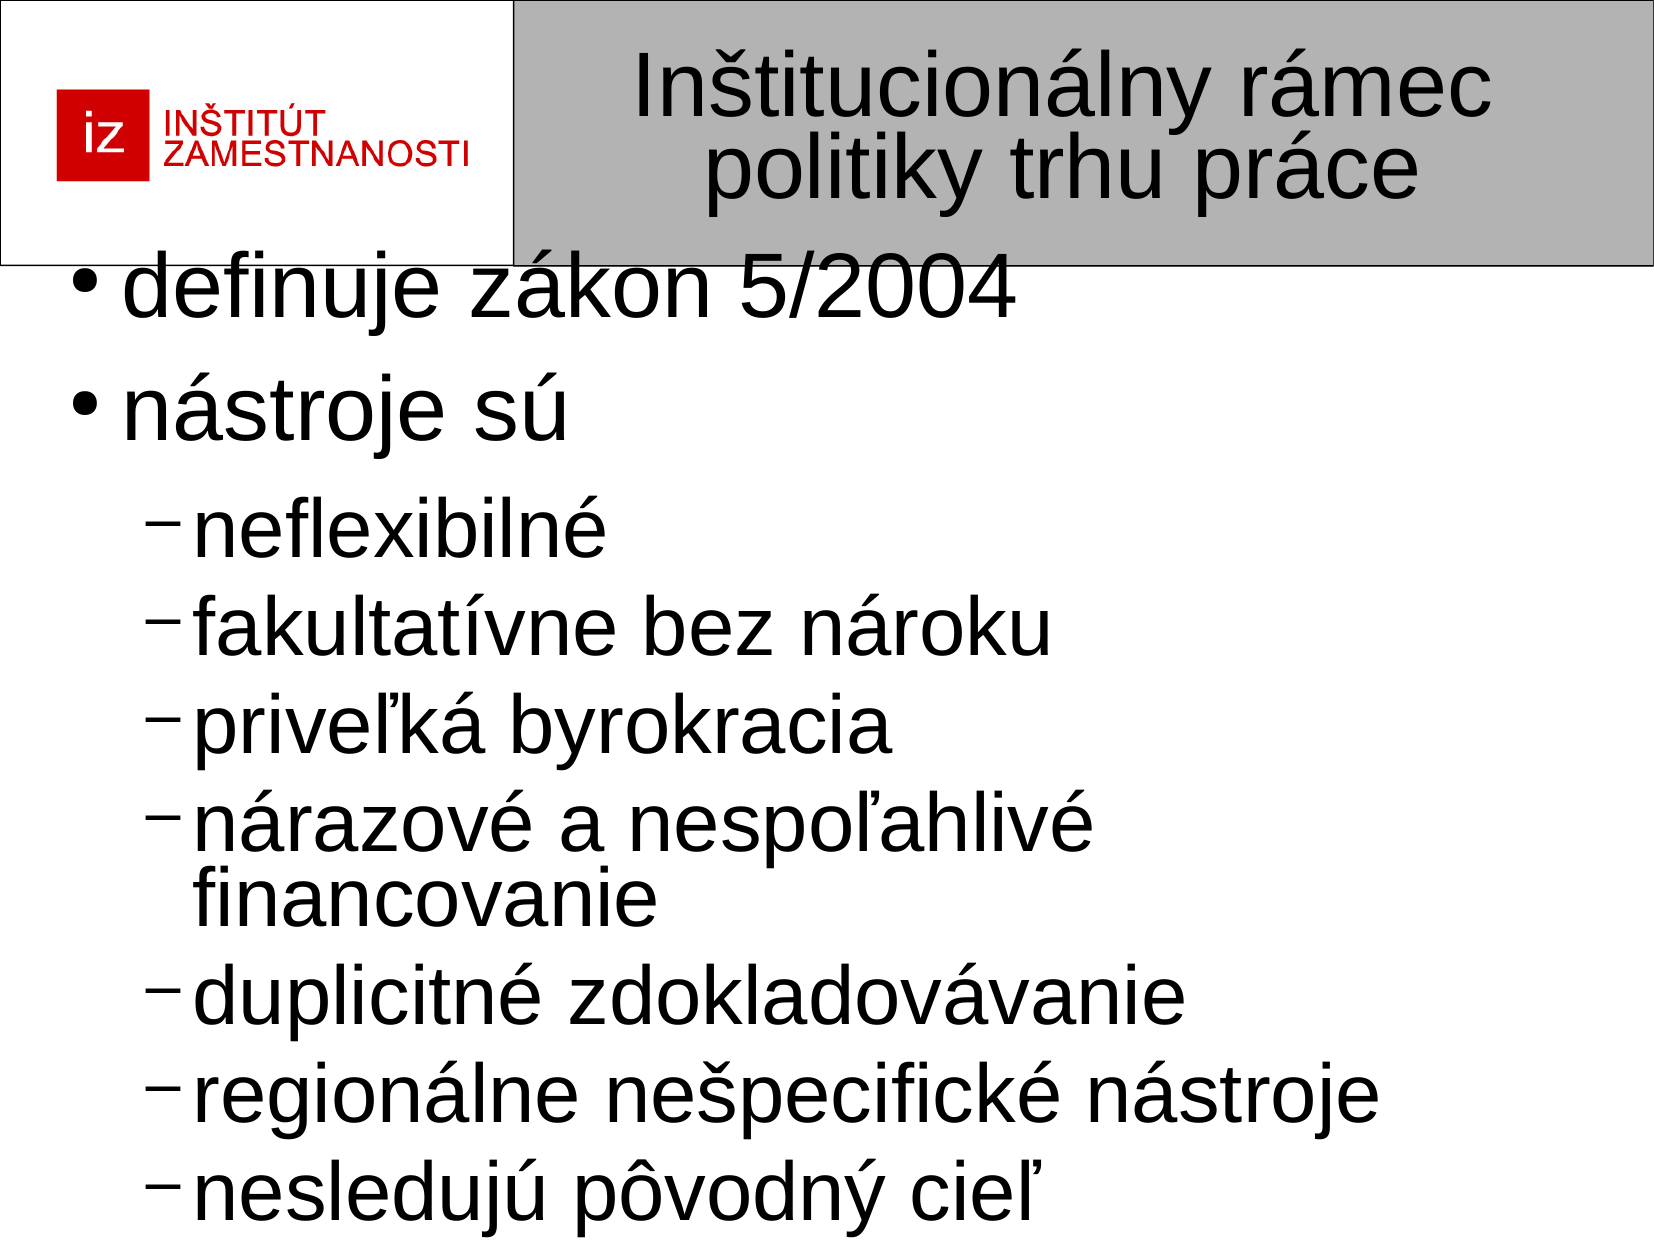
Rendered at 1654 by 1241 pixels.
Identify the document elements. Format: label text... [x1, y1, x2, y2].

picture [5, 8, 512, 257]
title Inštitucionálny rámec politiky trhu práce [561, 29, 1565, 237]
list definuje zákon 5/2004 nástroje sú neflexibilné fakultatívne bez nároku priveľká byrokracia nárazové a nespoľahlivé financovanie duplicitné zdokladovávanie regionálne nešpecifické nástroje nesledujú pôvodný cieľ [51, 252, 1536, 1241]
